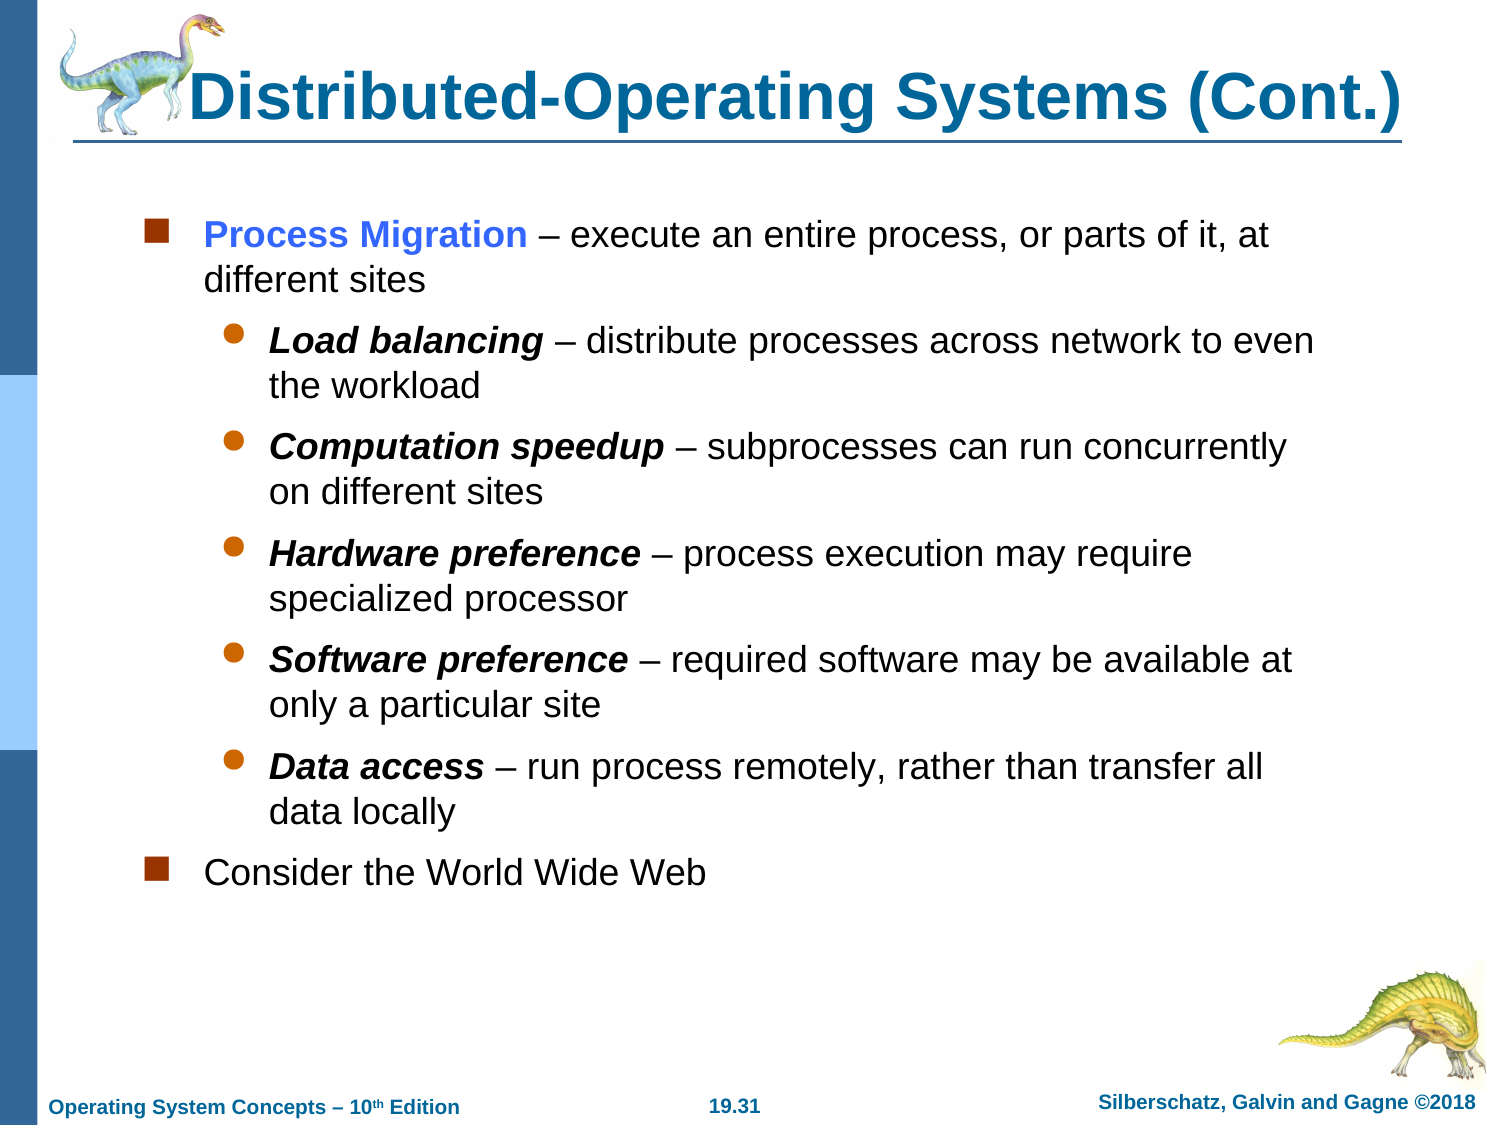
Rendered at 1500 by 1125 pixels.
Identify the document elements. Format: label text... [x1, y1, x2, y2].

picture [1415, 1094, 1423, 1099]
list Process Migration – execute an entire process, or parts of it, at different sites Load balancing – distribute processes across network to even the workload Computation speedup – subprocesses can run concurrently on different sites Hardware preference – process execution may require specialized processor Software preference – required software may be available at only a particular site Data access – run process remotely, rather than transfer all data locally Consider the World Wide Web [132, 202, 1332, 946]
picture [46, 0, 243, 149]
picture [1275, 959, 1486, 1090]
title Distributed-Operating Systems (Cont.) [75, 45, 1426, 141]
